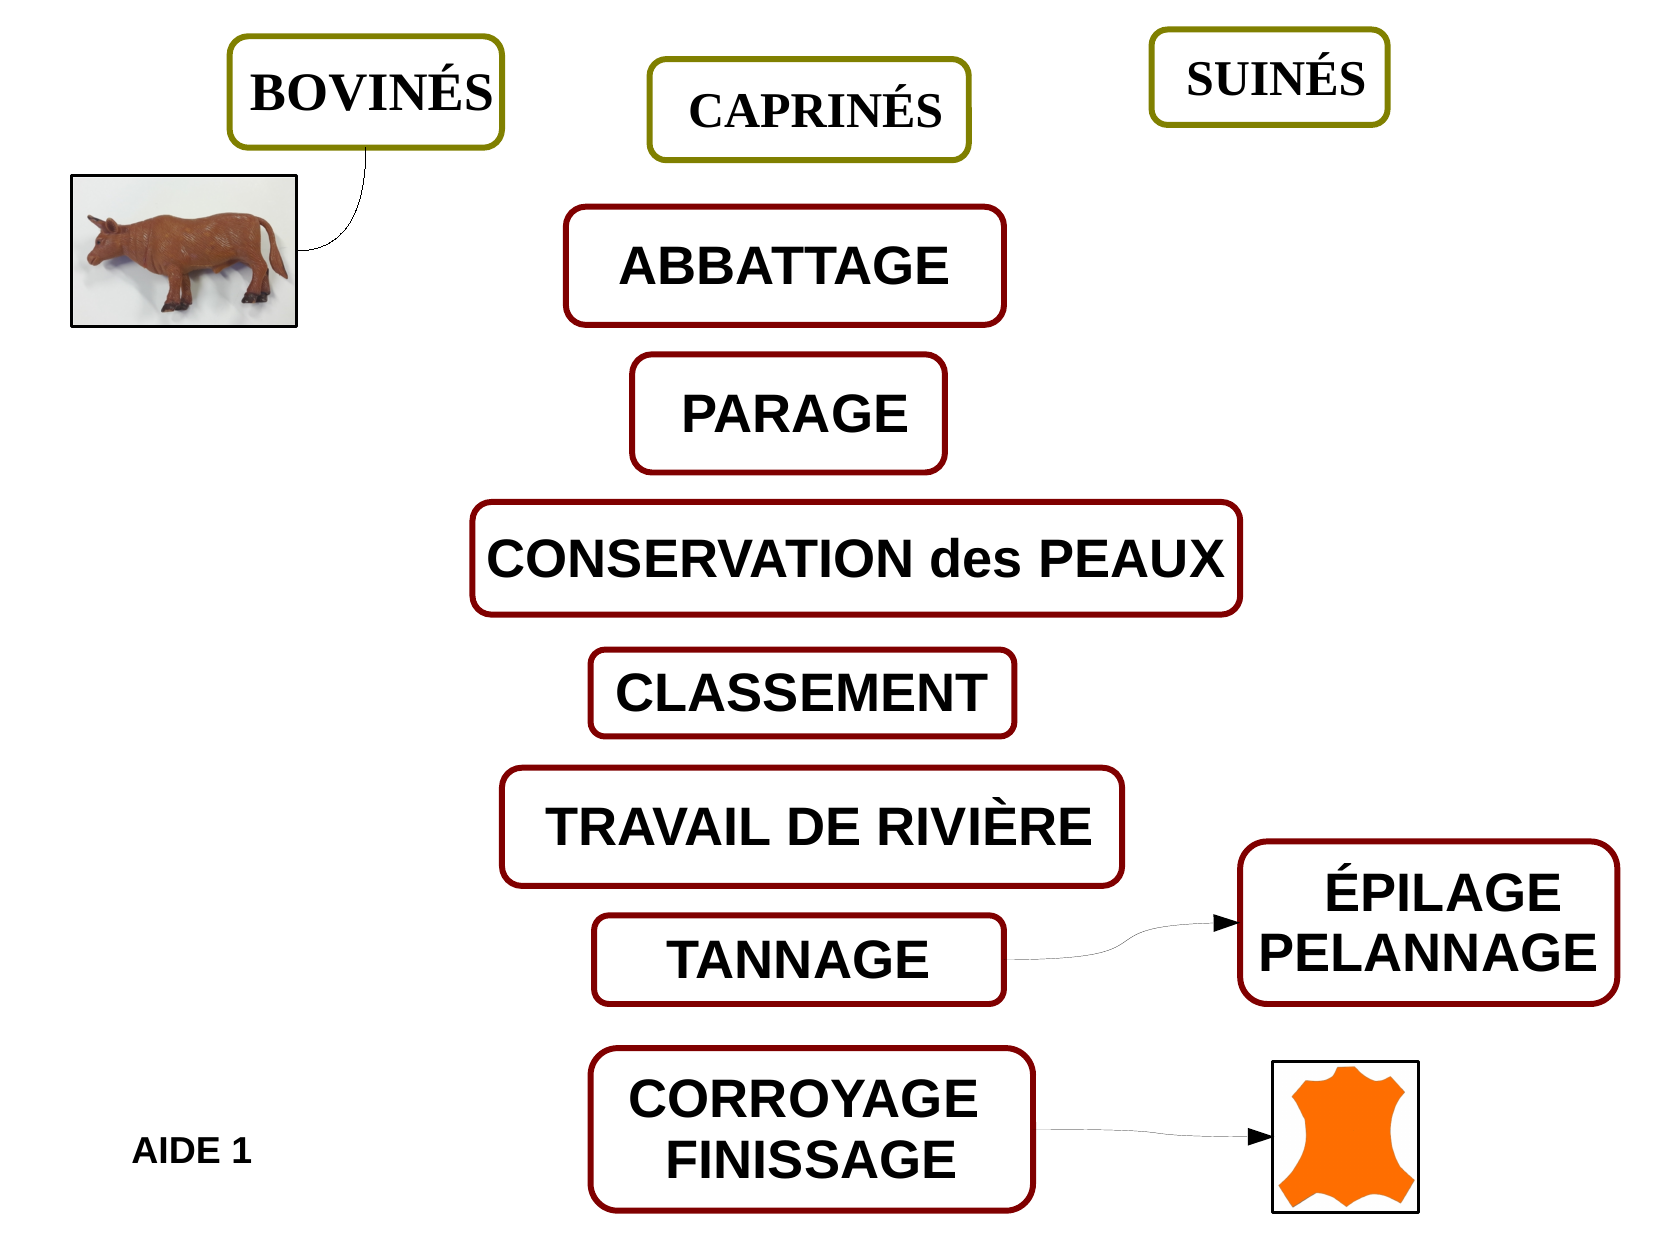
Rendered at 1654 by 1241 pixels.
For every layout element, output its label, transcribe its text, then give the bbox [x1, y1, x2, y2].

text_box TANNAGE [594, 915, 1004, 1004]
picture [1274, 1062, 1418, 1211]
text_box CAPRINÉS [649, 59, 969, 161]
text_box SUINÉS [1151, 29, 1388, 125]
text_box AIDE 1 [116, 1122, 277, 1181]
text_box ÉPILAGE PELANNAGE [1240, 841, 1618, 1004]
text_box CORROYAGE FINISSAGE [590, 1048, 1034, 1211]
picture [73, 177, 296, 325]
text_box PARAGE [632, 354, 945, 473]
text_box BOVINÉS [229, 36, 503, 148]
text_box CONSERVATION des PEAUX [472, 501, 1241, 615]
text_box ABBATTAGE [565, 206, 1004, 325]
text_box CLASSEMENT [590, 649, 1015, 737]
text_box TRAVAIL DE RIVIÈRE [501, 767, 1123, 886]
